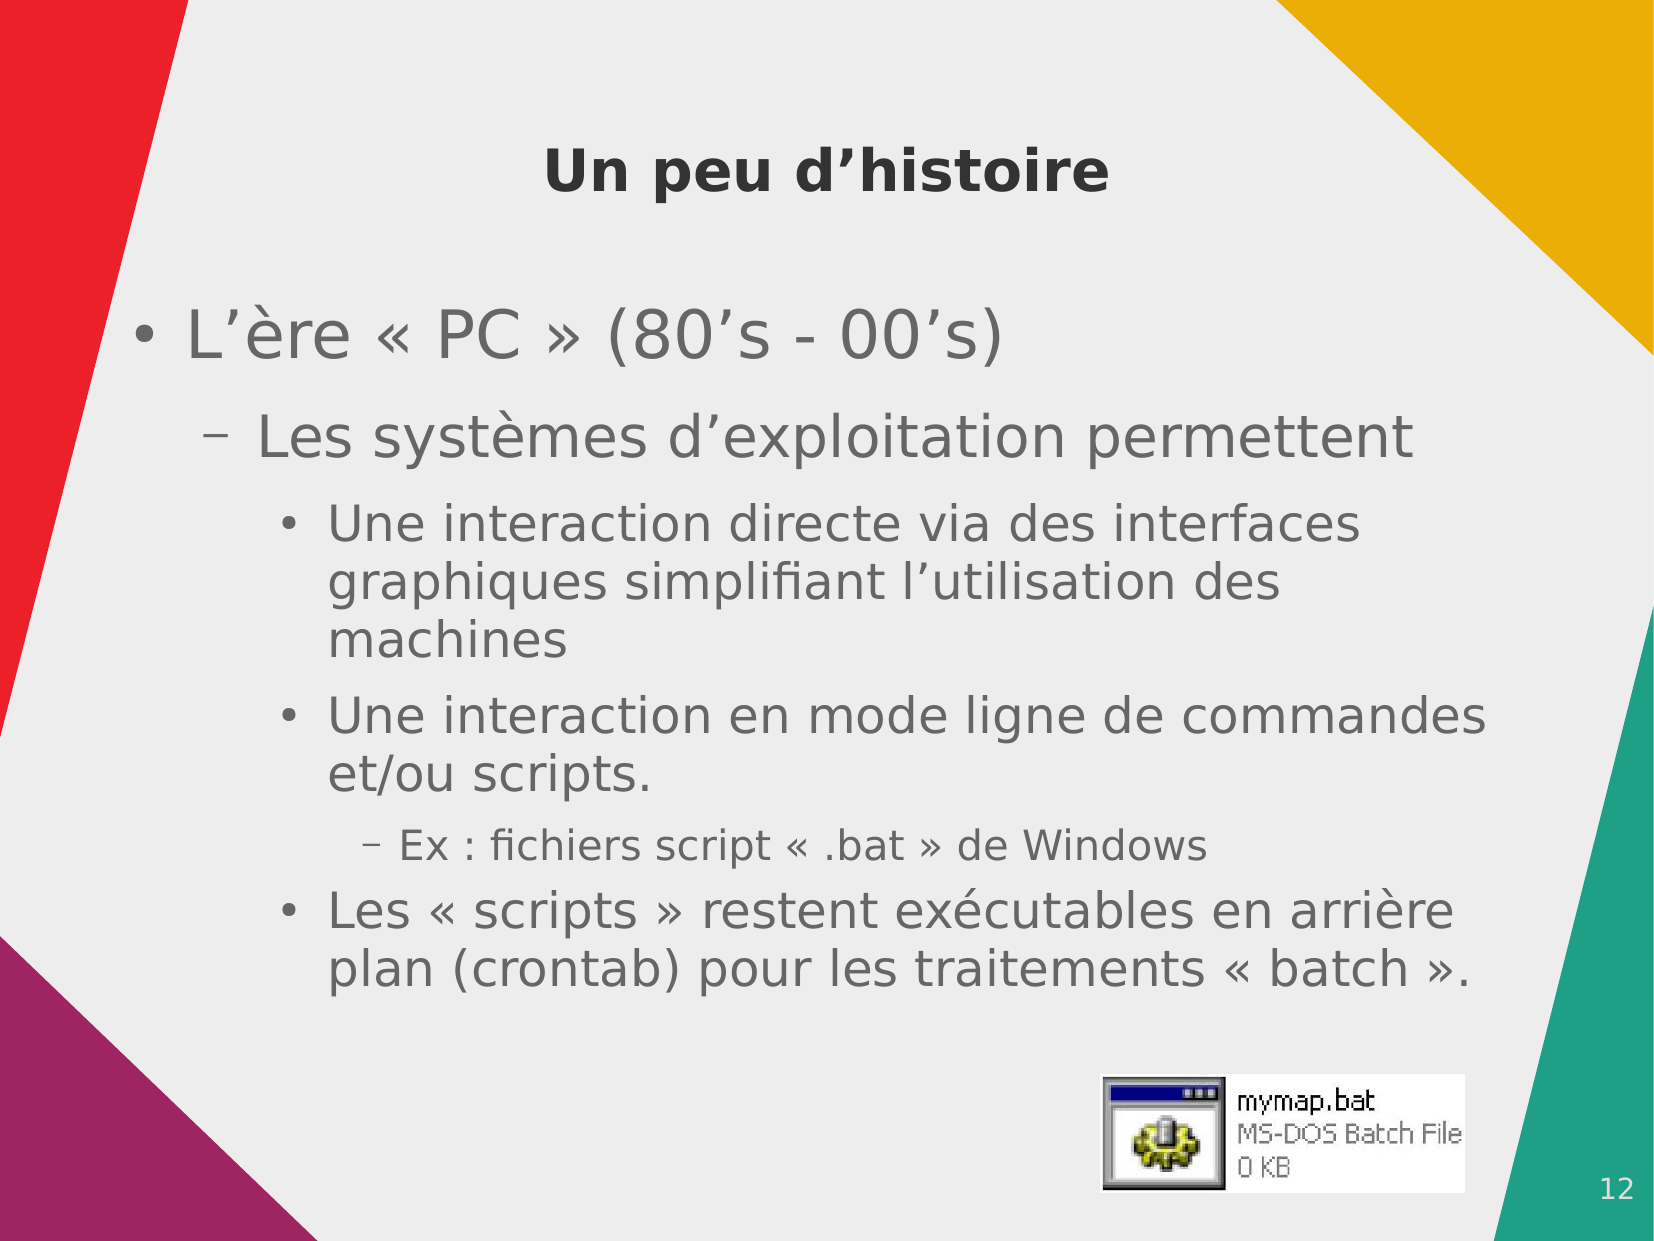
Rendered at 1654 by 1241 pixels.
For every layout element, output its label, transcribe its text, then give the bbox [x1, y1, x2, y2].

title Un peu d’histoire [114, 73, 1539, 271]
list L’ère « PC » (80’s - 00’s) Les systèmes d’exploitation permettent Une interaction directe via des interfaces graphiques simplifiant l’utilisation des machines Une interaction en mode ligne de commandes et/ou scripts. Ex : fichiers script « .bat » de Windows Les « scripts » restent exécutables en arrière plan (crontab) pour les traitements « batch ». [114, 296, 1539, 1027]
picture [1100, 1074, 1465, 1193]
